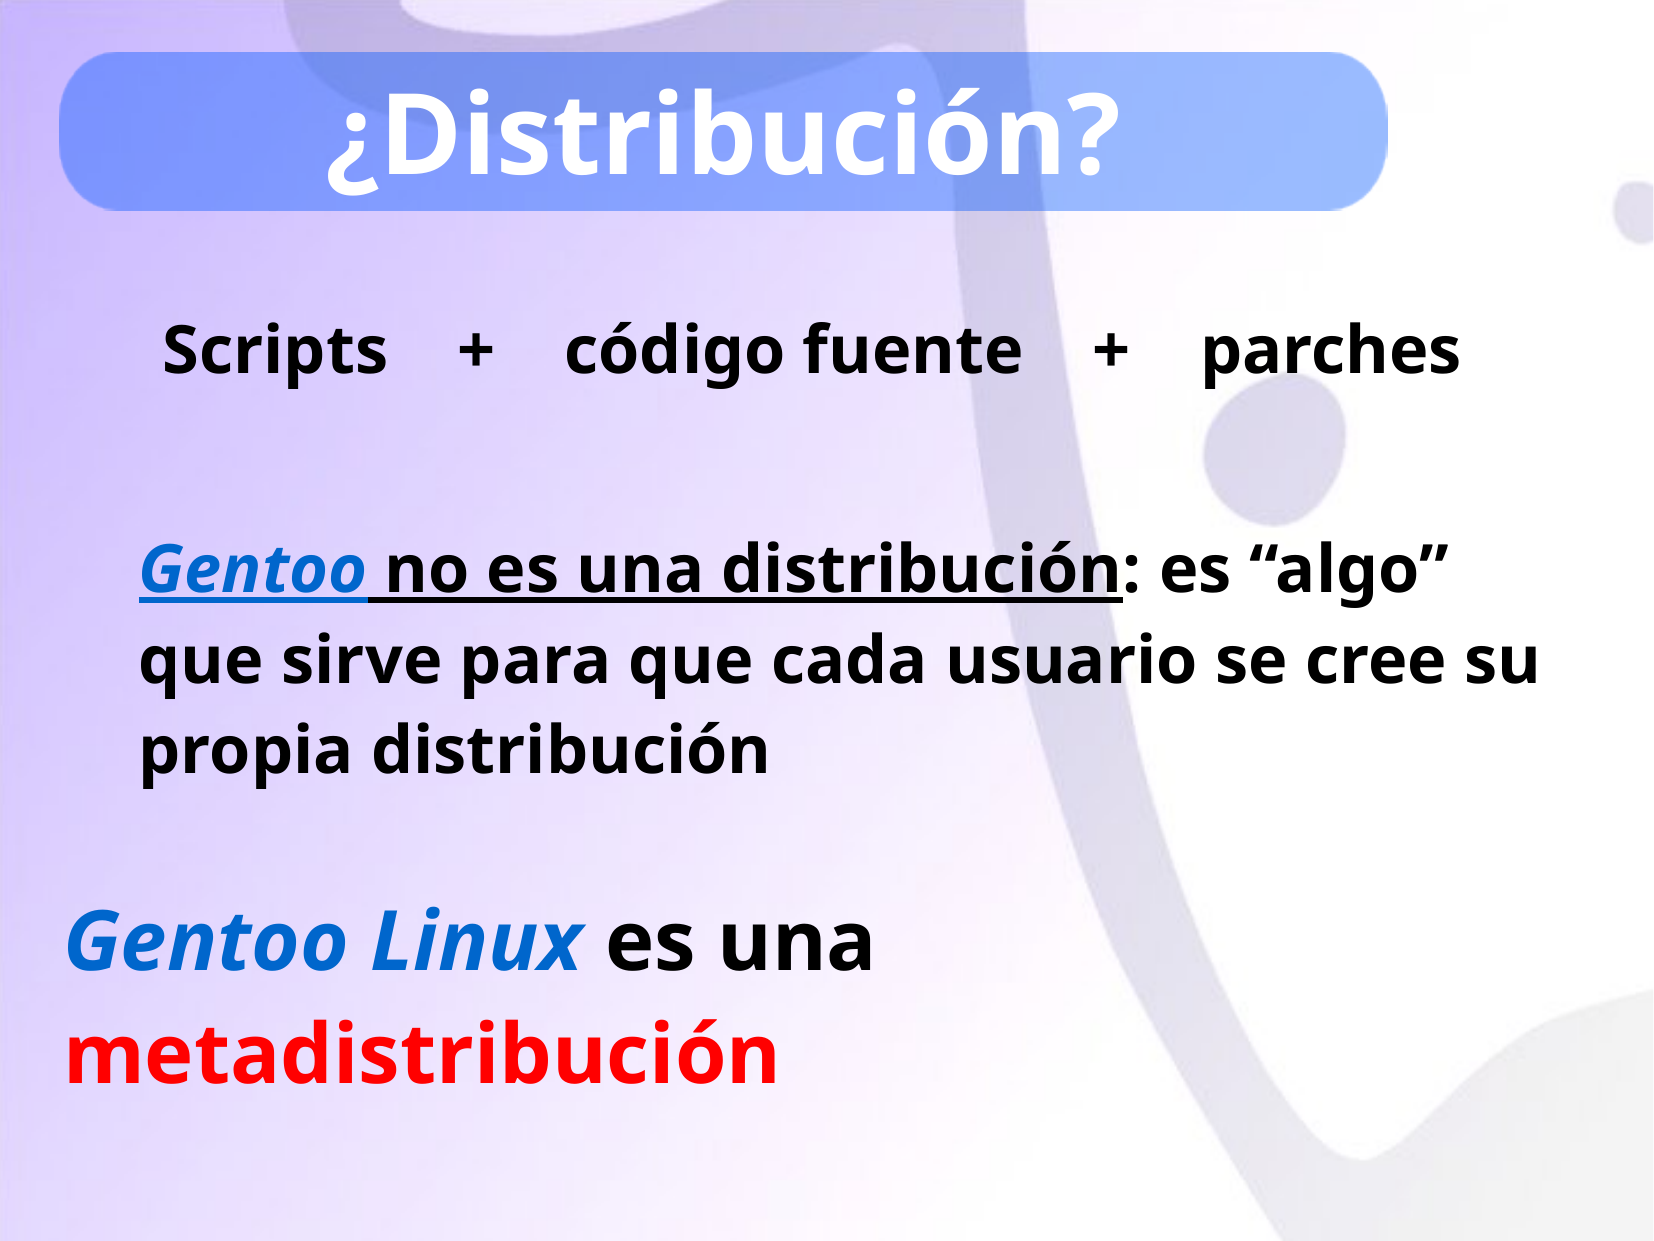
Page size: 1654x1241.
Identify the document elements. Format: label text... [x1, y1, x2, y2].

text_box Gentoo no es una distribución: es “algo” que sirve para que cada usuario se cree su propia distribución [124, 513, 1571, 791]
text_box Scripts + código fuente + parches [147, 295, 1506, 398]
text_box Gentoo Linux es una metadistribución [48, 874, 1625, 1010]
picture [0, 0, 1654, 1241]
